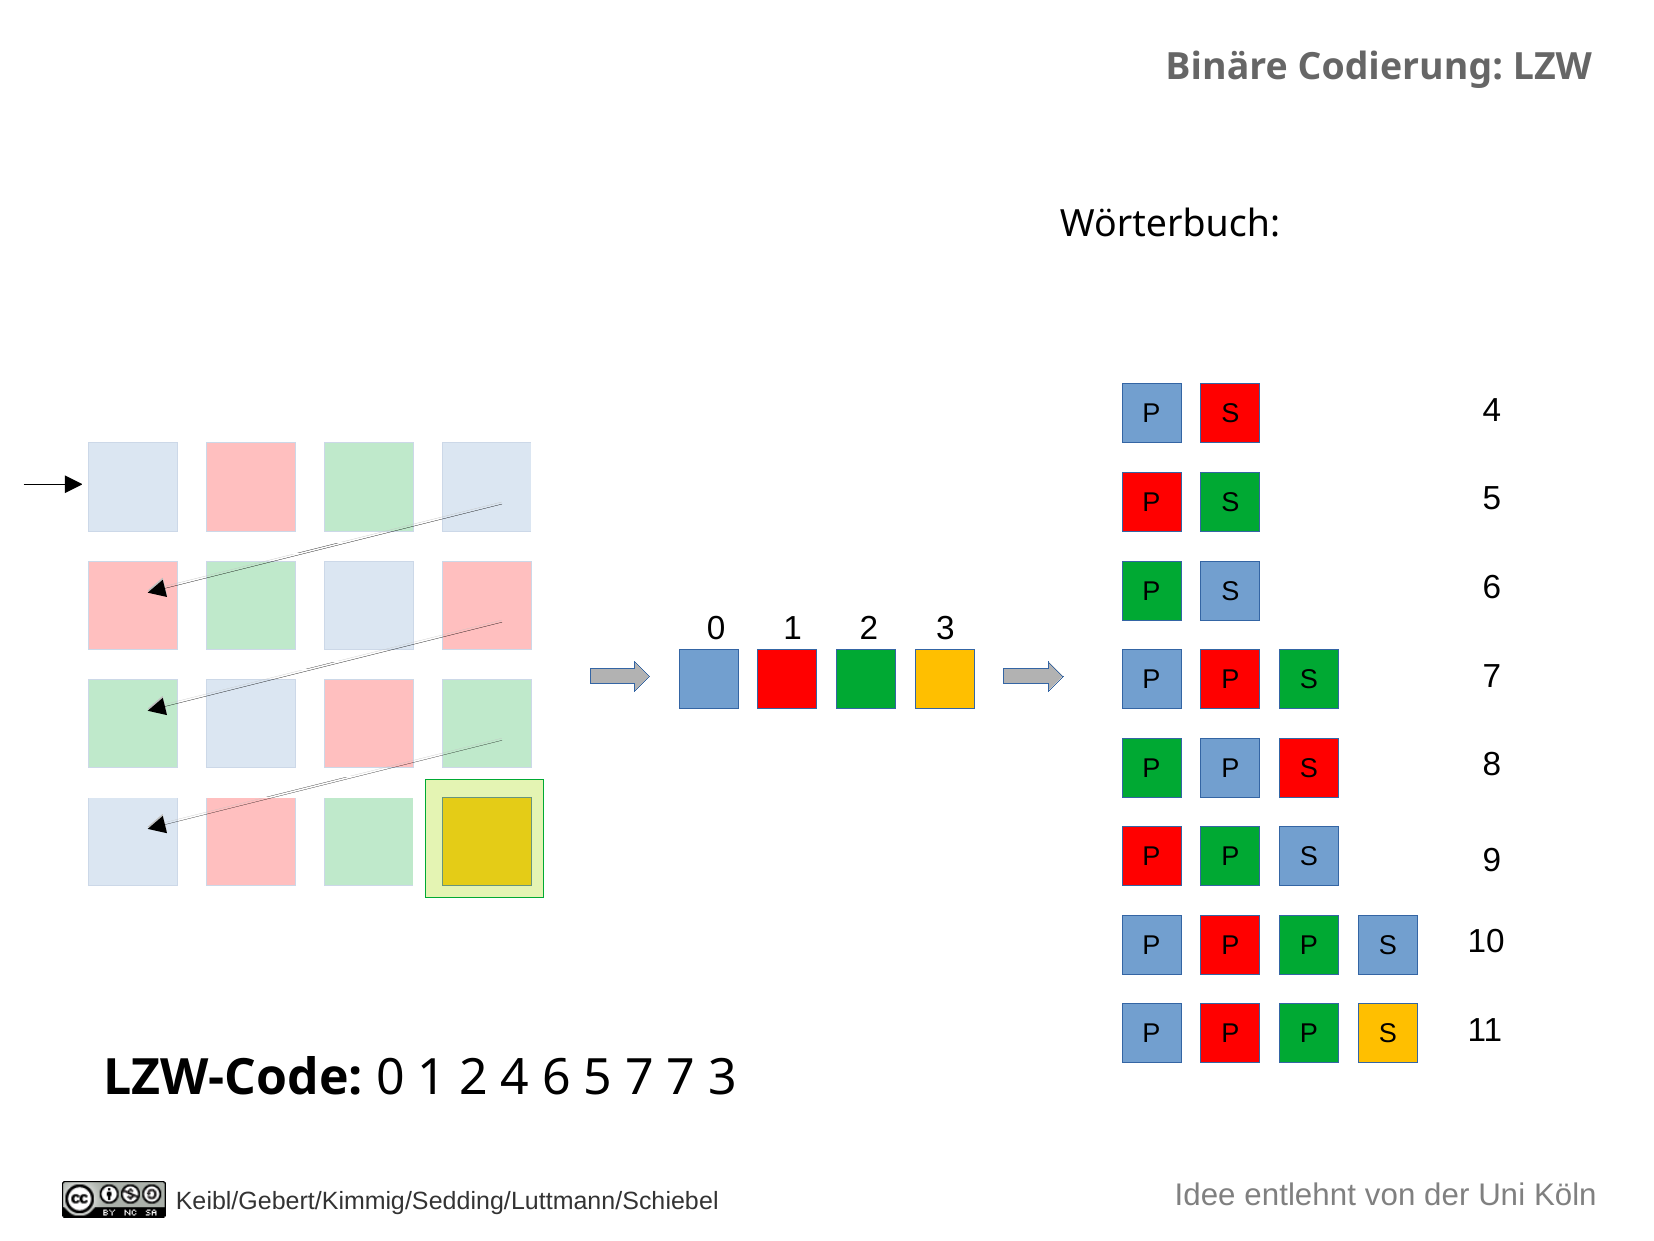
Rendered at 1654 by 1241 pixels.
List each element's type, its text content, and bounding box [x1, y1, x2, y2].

text_box P [1122, 561, 1182, 621]
text_box [59, 797, 414, 905]
text_box P [1122, 649, 1182, 709]
text_box P [1200, 826, 1260, 886]
text_box 3 [921, 602, 960, 655]
text_box P [1200, 738, 1260, 798]
text_box P [1122, 915, 1182, 975]
text_box 0 [692, 602, 731, 655]
text_box S [1200, 561, 1260, 621]
text_box 11 [1452, 1003, 1536, 1063]
text_box Idee entlehnt von der Uni Köln [1145, 1169, 1613, 1219]
text_box Wörterbuch: [1045, 189, 1548, 246]
text_box 5 [1467, 472, 1506, 525]
text_box S [1279, 649, 1339, 709]
text_box [1003, 661, 1064, 692]
picture [62, 1181, 166, 1218]
text_box S [1358, 915, 1418, 975]
text_box [82, 434, 532, 543]
text_box S [1358, 1003, 1418, 1063]
text_box P [1122, 472, 1182, 532]
text_box P [1122, 1003, 1182, 1063]
text_box P [1279, 1003, 1339, 1063]
text_box P [1122, 738, 1182, 798]
text_box P [1200, 915, 1260, 975]
text_box S [1200, 472, 1260, 532]
text_box [915, 649, 975, 709]
text_box 4 [1467, 383, 1506, 436]
text_box [425, 779, 544, 898]
text_box 10 [1452, 915, 1536, 975]
text_box Binäre Codierung: LZW [1150, 31, 1610, 83]
text_box [83, 553, 554, 662]
text_box P [1122, 826, 1182, 886]
text_box [590, 661, 650, 692]
text_box [679, 649, 739, 709]
text_box [836, 649, 896, 709]
text_box [757, 649, 817, 709]
text_box [71, 669, 566, 777]
text_box 1 [768, 602, 807, 655]
text_box P [1279, 915, 1339, 975]
text_box LZW-Code: 0 1 2 4 6 5 7 7 3 [88, 1033, 1565, 1105]
text_box 6 [1467, 561, 1506, 613]
text_box 8 [1467, 738, 1506, 791]
text_box 7 [1467, 649, 1506, 702]
text_box S [1279, 738, 1339, 798]
text_box P [1122, 383, 1182, 443]
text_box S [1200, 383, 1260, 443]
text_box 2 [844, 602, 884, 655]
text_box P [1200, 1003, 1260, 1063]
text_box S [1279, 826, 1339, 886]
text_box P [1200, 649, 1260, 709]
text_box 9 [1467, 833, 1506, 886]
